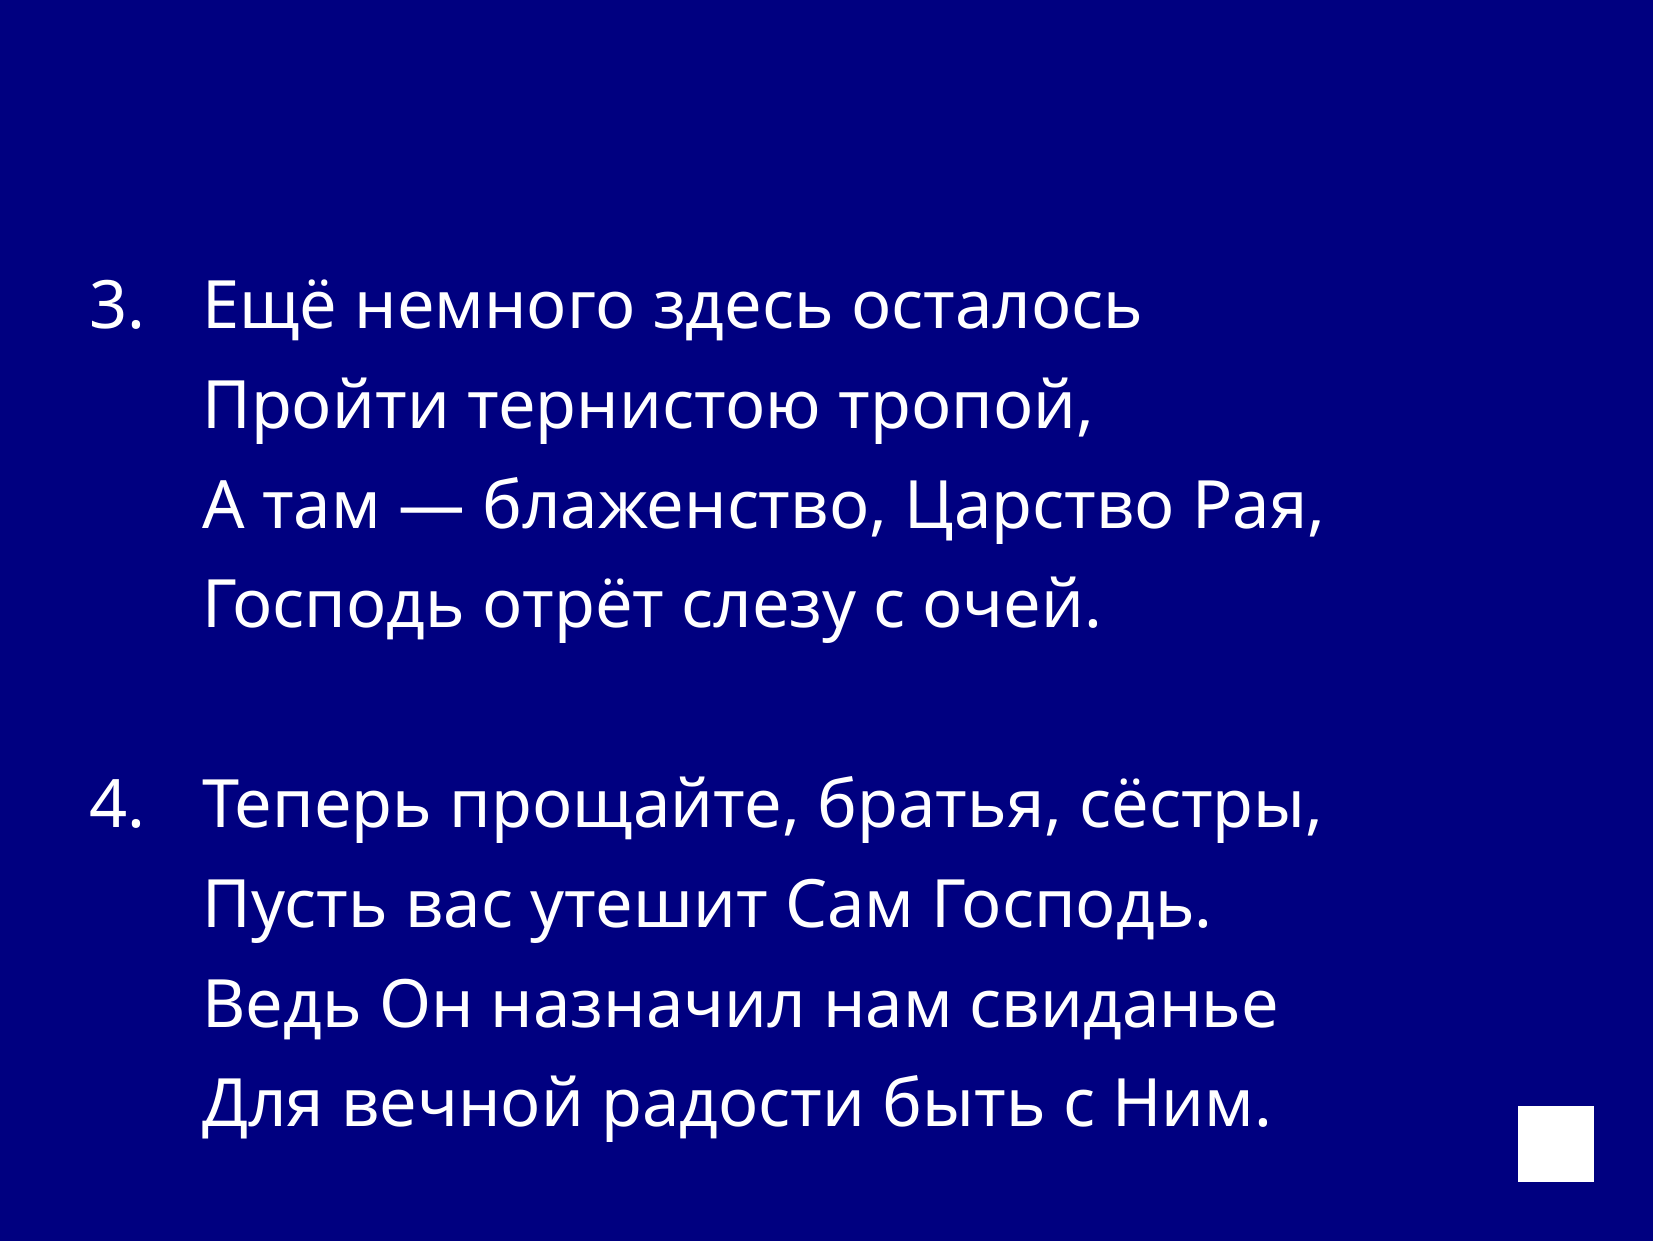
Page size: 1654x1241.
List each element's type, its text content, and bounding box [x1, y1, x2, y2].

text_box [1518, 1106, 1594, 1182]
text_box 3. Ещё немного здесь осталось Пройти тернистою тропой, А там — блаженство, Царство Рая, Господь отрёт слезу с очей. 4. Теперь прощайте, братья, сёстры, Пусть вас утешит Сам Господь. Ведь Он назначил нам свиданье Для вечной радости быть с Ним. [75, 150, 1576, 1163]
